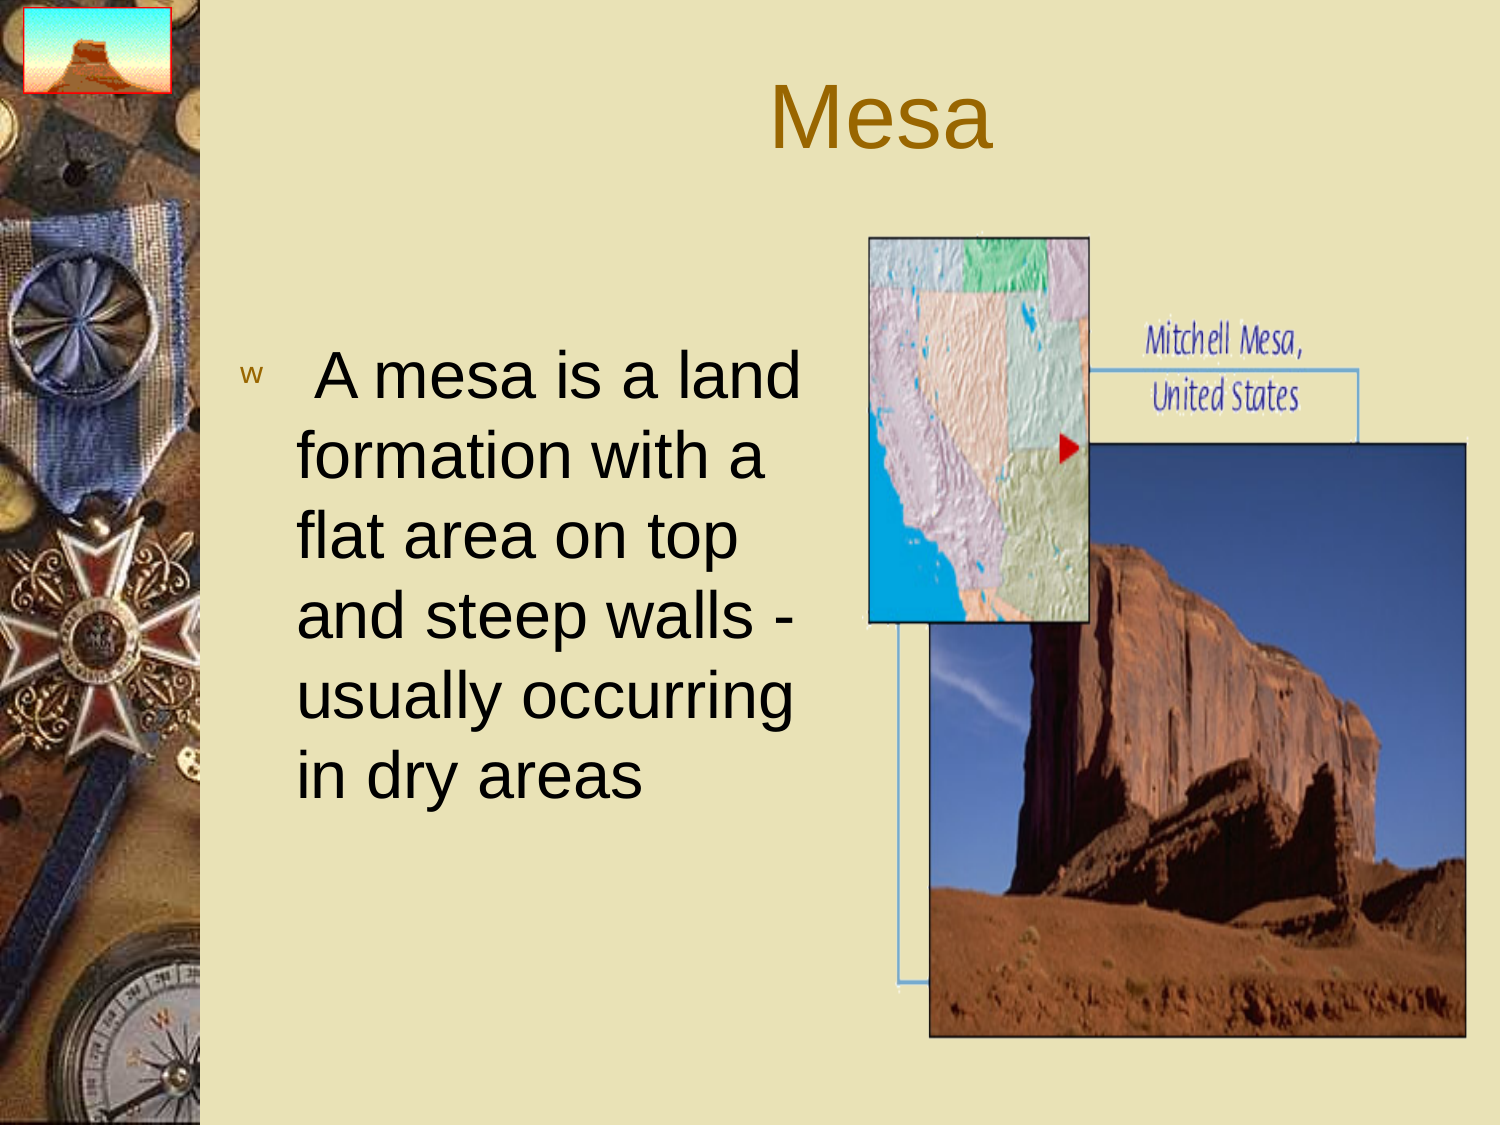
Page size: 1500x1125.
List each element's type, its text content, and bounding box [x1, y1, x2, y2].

list A mesa is a land formation with a flat area on top and steep walls - usually occurring in dry areas [225, 324, 838, 1000]
picture [862, 224, 1475, 1050]
picture [0, 0, 200, 1125]
title Mesa [262, 50, 1500, 238]
